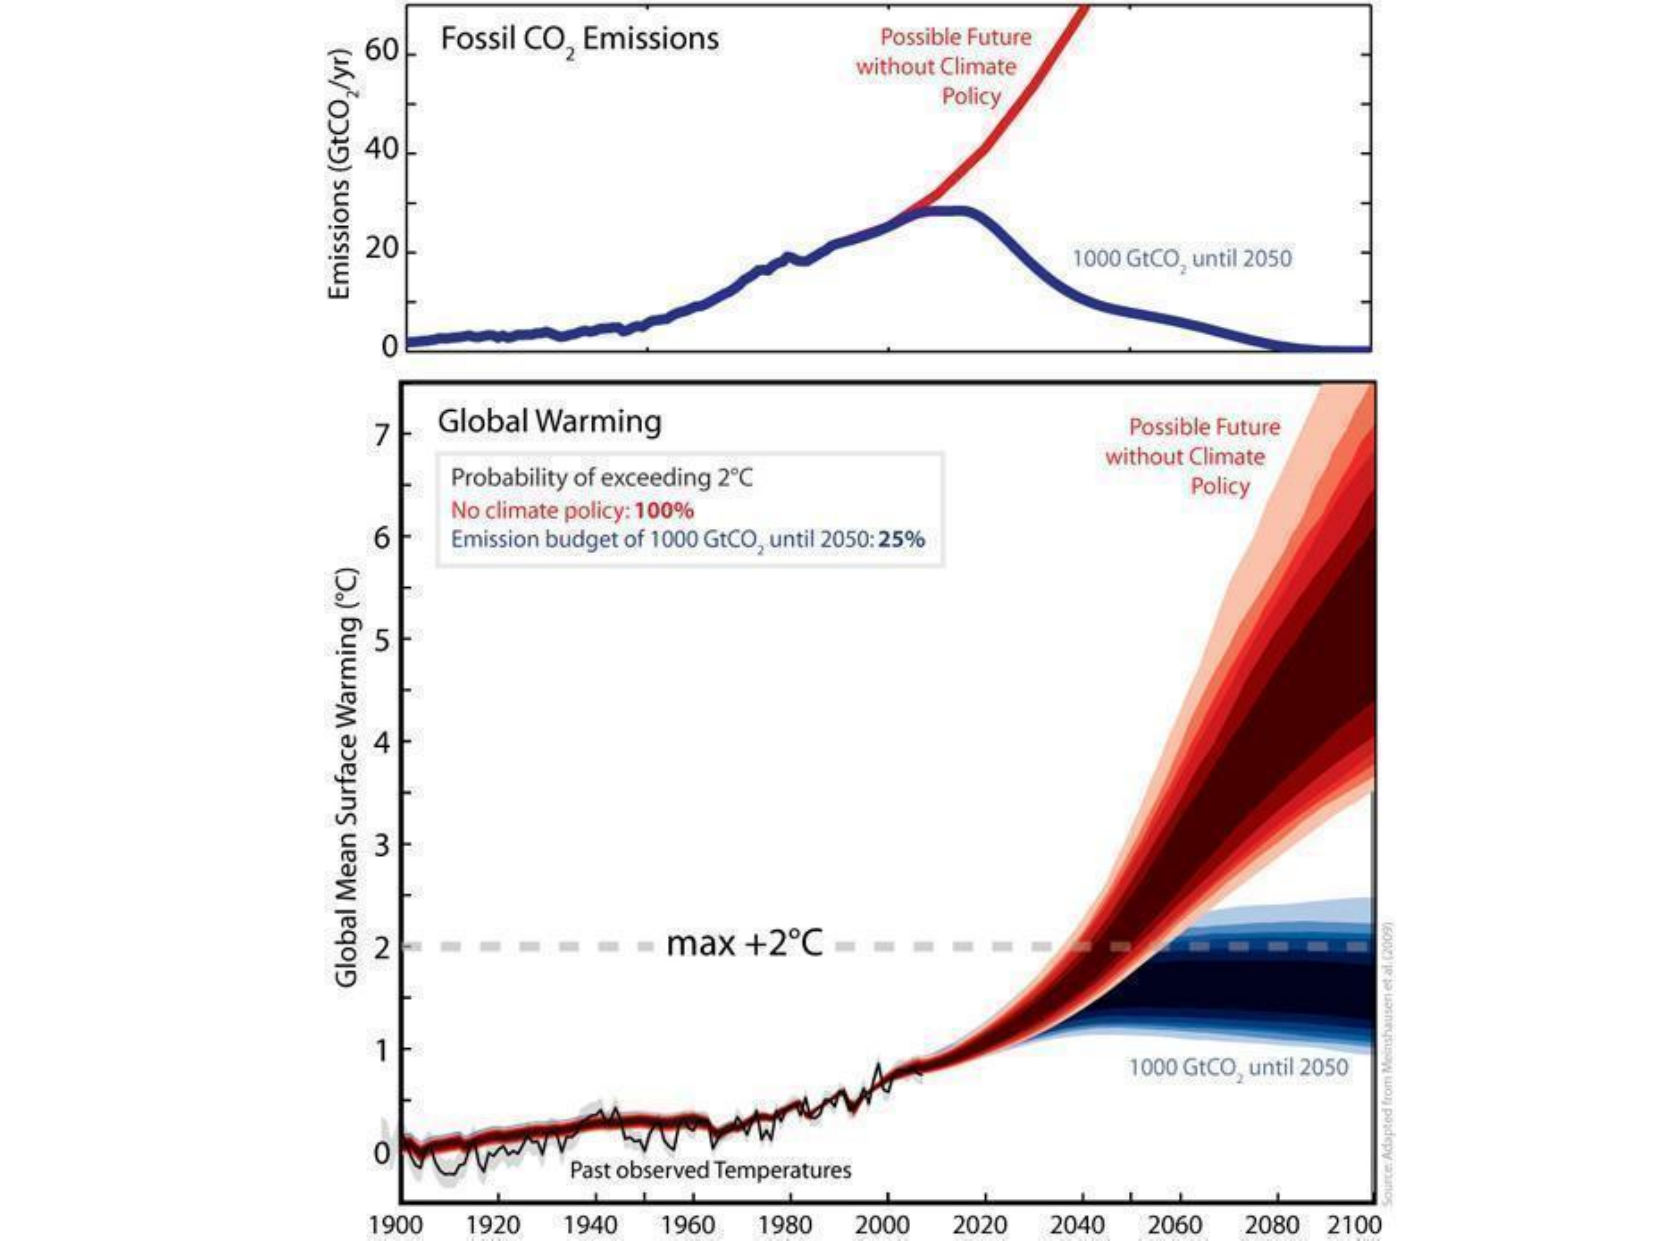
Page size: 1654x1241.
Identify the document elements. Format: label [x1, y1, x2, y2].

picture [324, 0, 1396, 1241]
